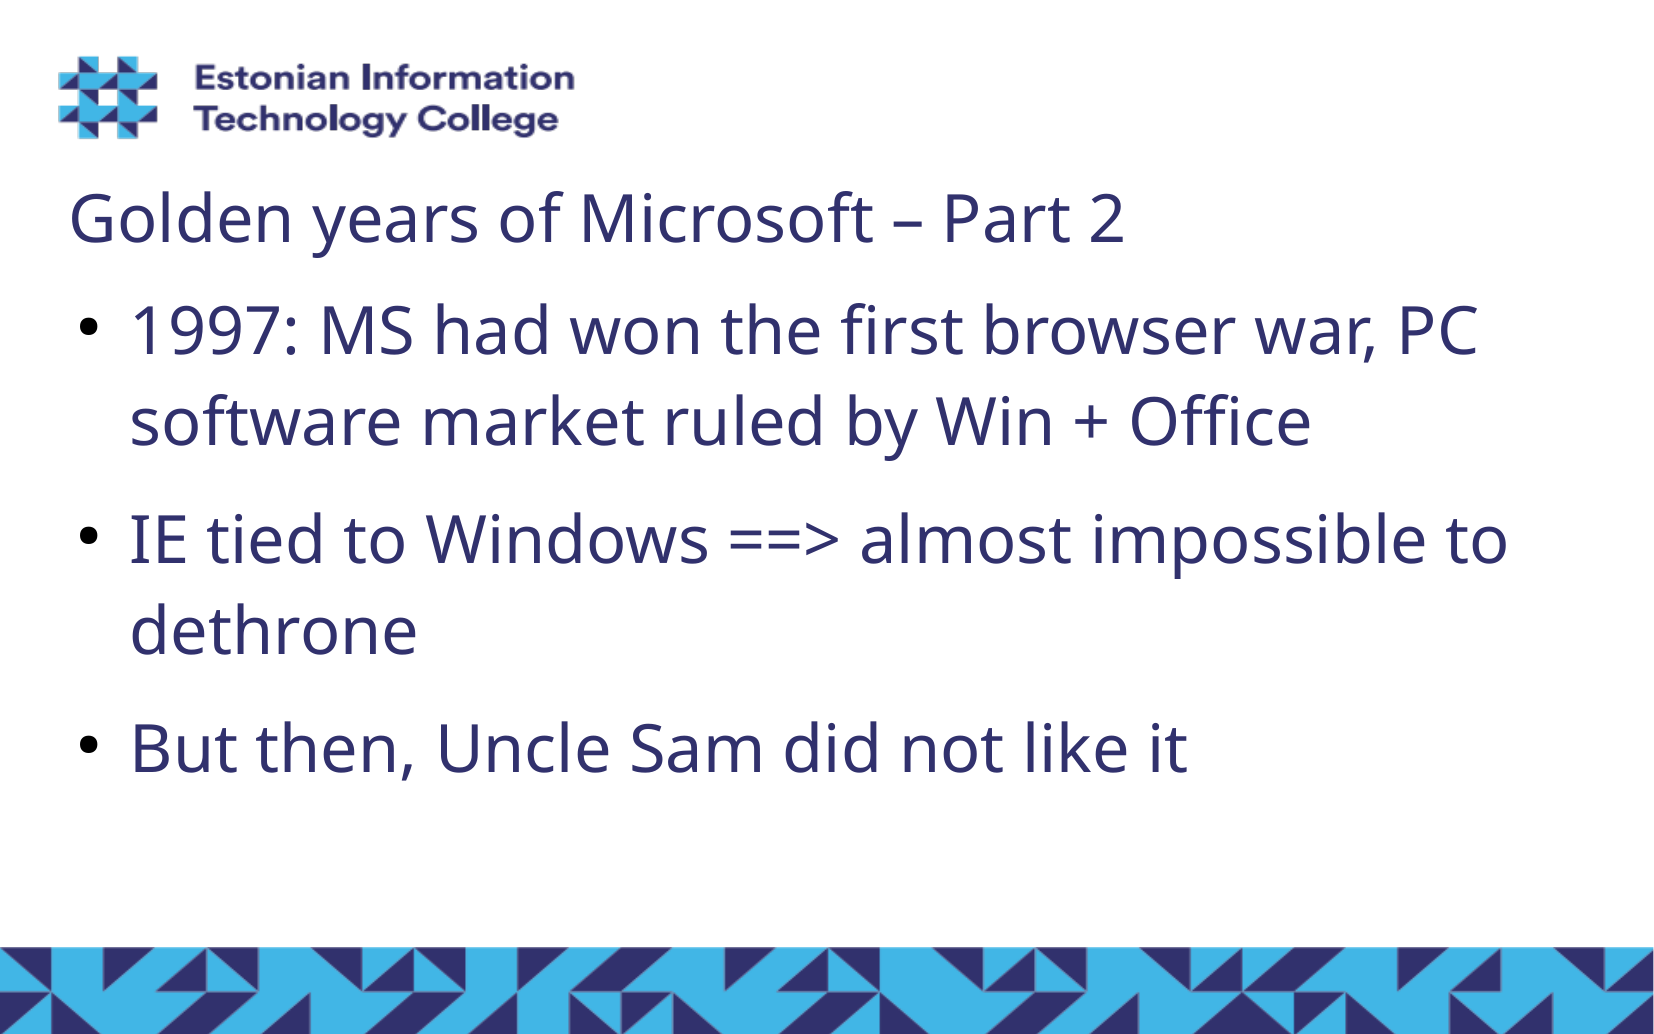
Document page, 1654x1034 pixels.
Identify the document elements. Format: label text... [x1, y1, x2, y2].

list 1997: MS had won the first browser war, PC software market ruled by Win + Office IE tied to Windows ==> almost impossible to dethrone But then, Uncle Sam did not like it [59, 283, 1595, 936]
title Golden years of Microsoft – Part 2 [68, 147, 1536, 283]
